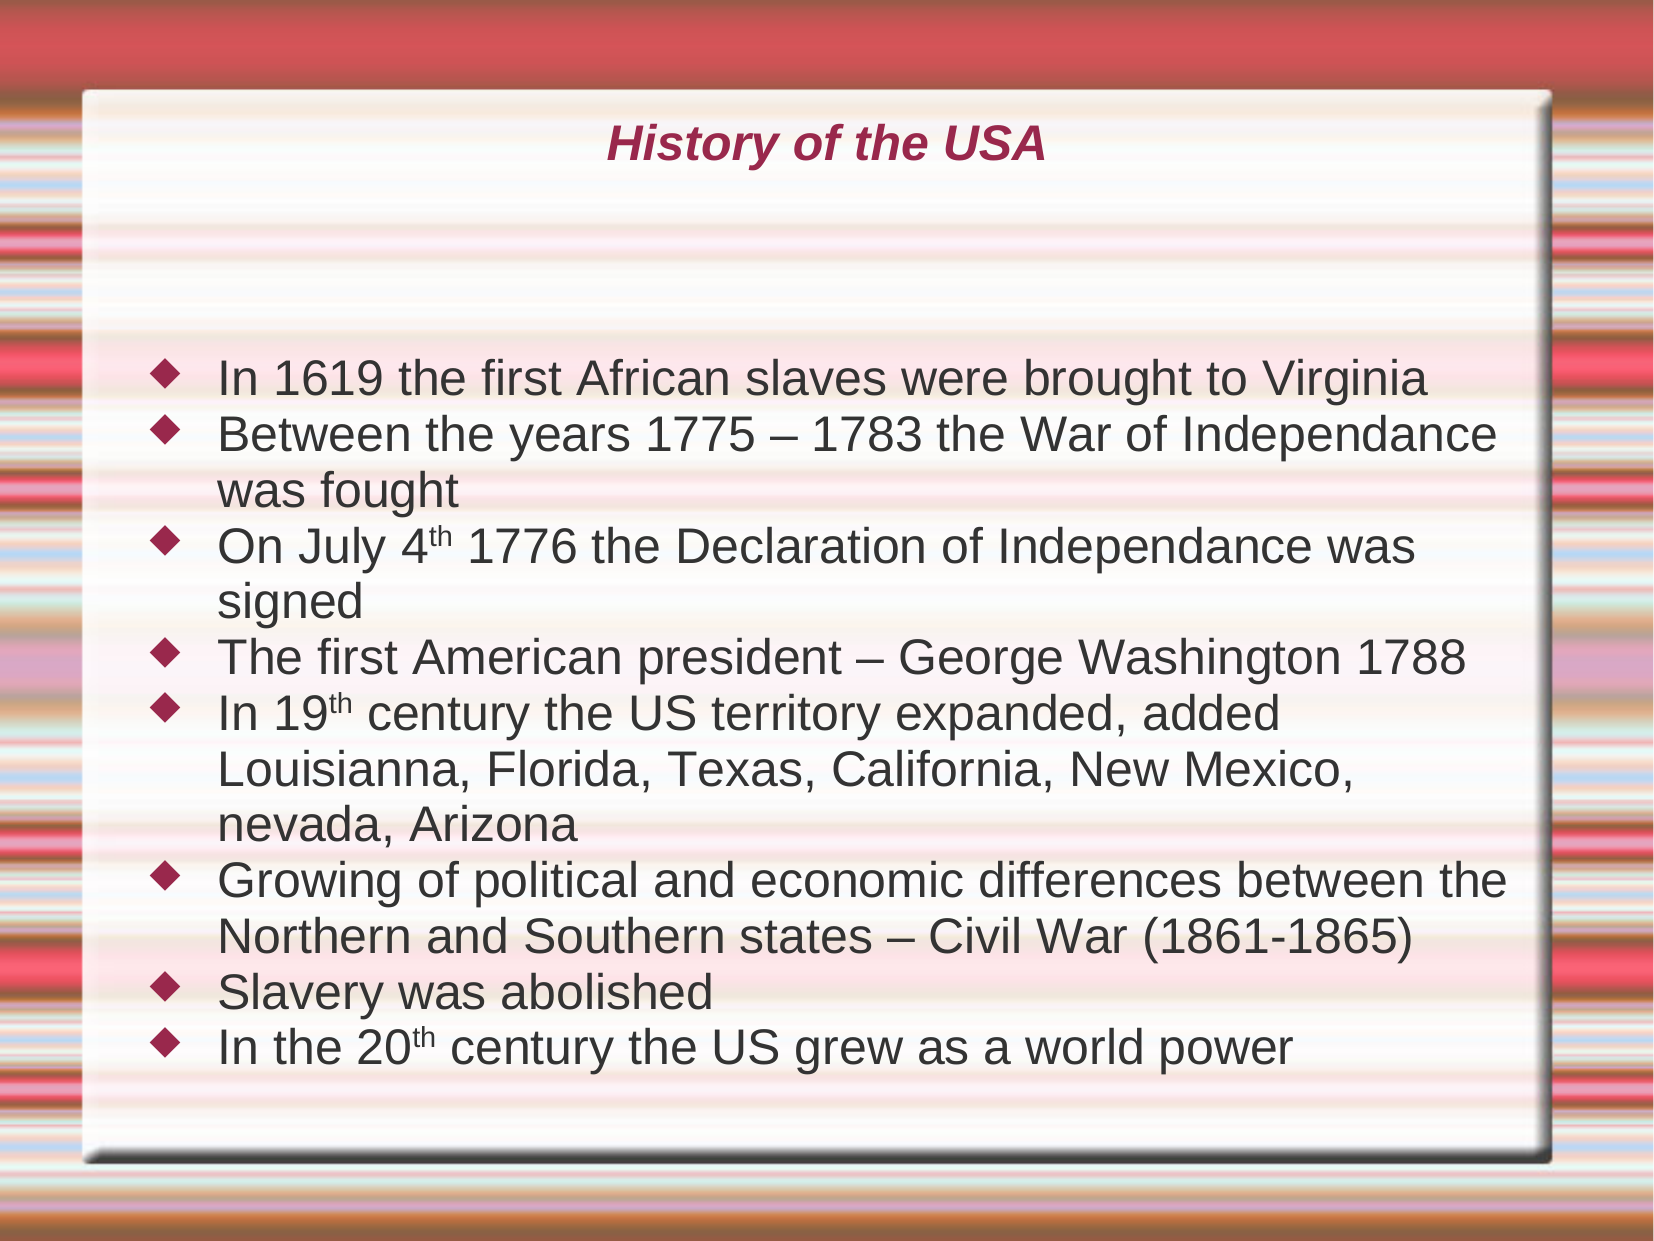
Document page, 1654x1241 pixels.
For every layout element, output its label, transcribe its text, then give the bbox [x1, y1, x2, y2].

picture [0, 0, 1654, 1241]
title History of the USA [121, 50, 1534, 237]
list In 1619 the first African slaves were brought to Virginia Between the years 1775 – 1783 the War of Independance was fought On July 4th 1776 the Declaration of Independance was signed The first American president – George Washington 1788 In 19th century the US territory expanded, added Louisianna, Florida, Texas, California, New Mexico, nevada, Arizona Growing of political and economic differences between the Northern and Southern states – Civil War (1861-1865) Slavery was abolished In the 20th century the US grew as a world power [134, 350, 1516, 1132]
